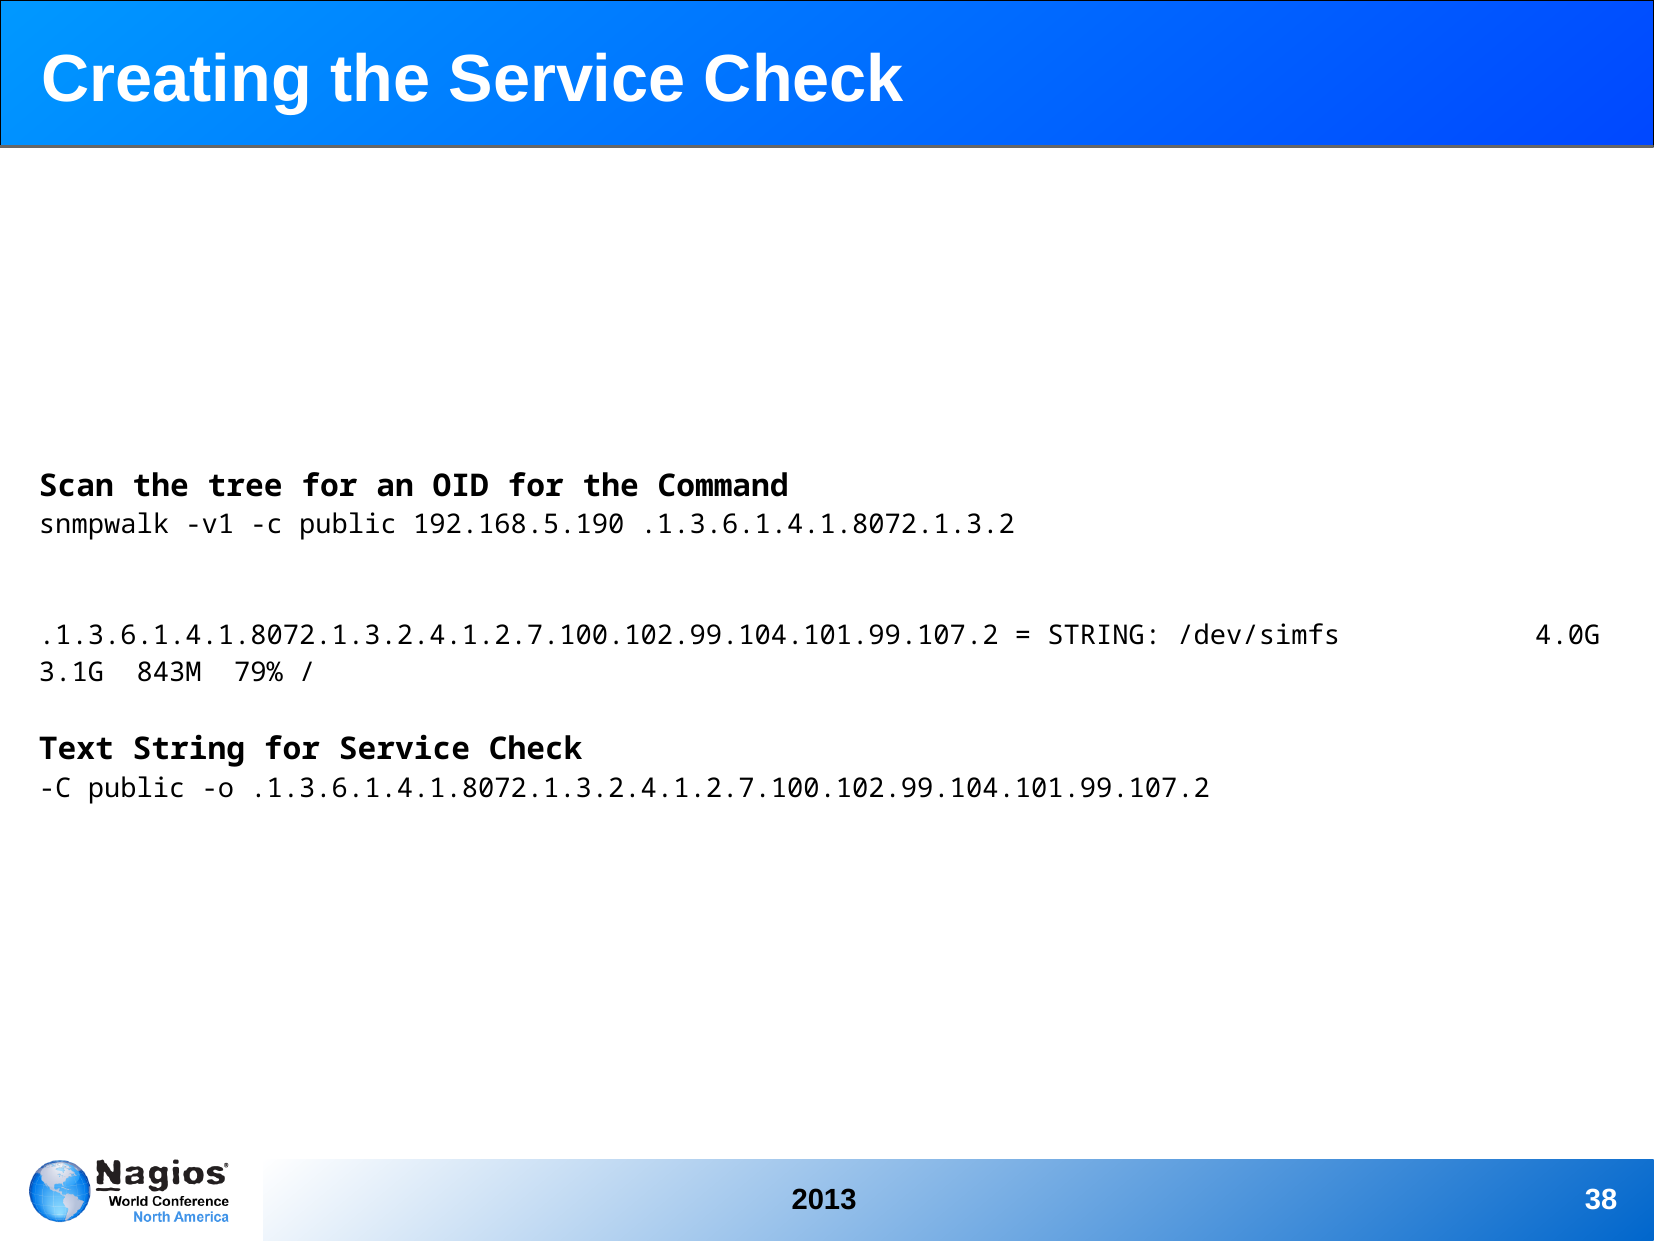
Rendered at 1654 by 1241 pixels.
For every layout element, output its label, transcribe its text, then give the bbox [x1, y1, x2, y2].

title Creating the Service Check [41, 29, 1638, 127]
picture [29, 1159, 229, 1235]
subtitle Scan the tree for an OID for the Command snmpwalk -v1 -c public 192.168.5.190 .1.3.6.1.4.1.8072.1.3.2 .1.3.6.1.4.1.8072.1.3.2.4.1.2.7.100.102.99.104.101.99.107.2 = STRING: /dev/simfs 4.0G 3.1G 843M 79% / Text String for Service Check -C public -o .1.3.6.1.4.1.8072.1.3.2.4.1.2.7.100.102.99.104.101.99.107.2 [38, 171, 1654, 1170]
